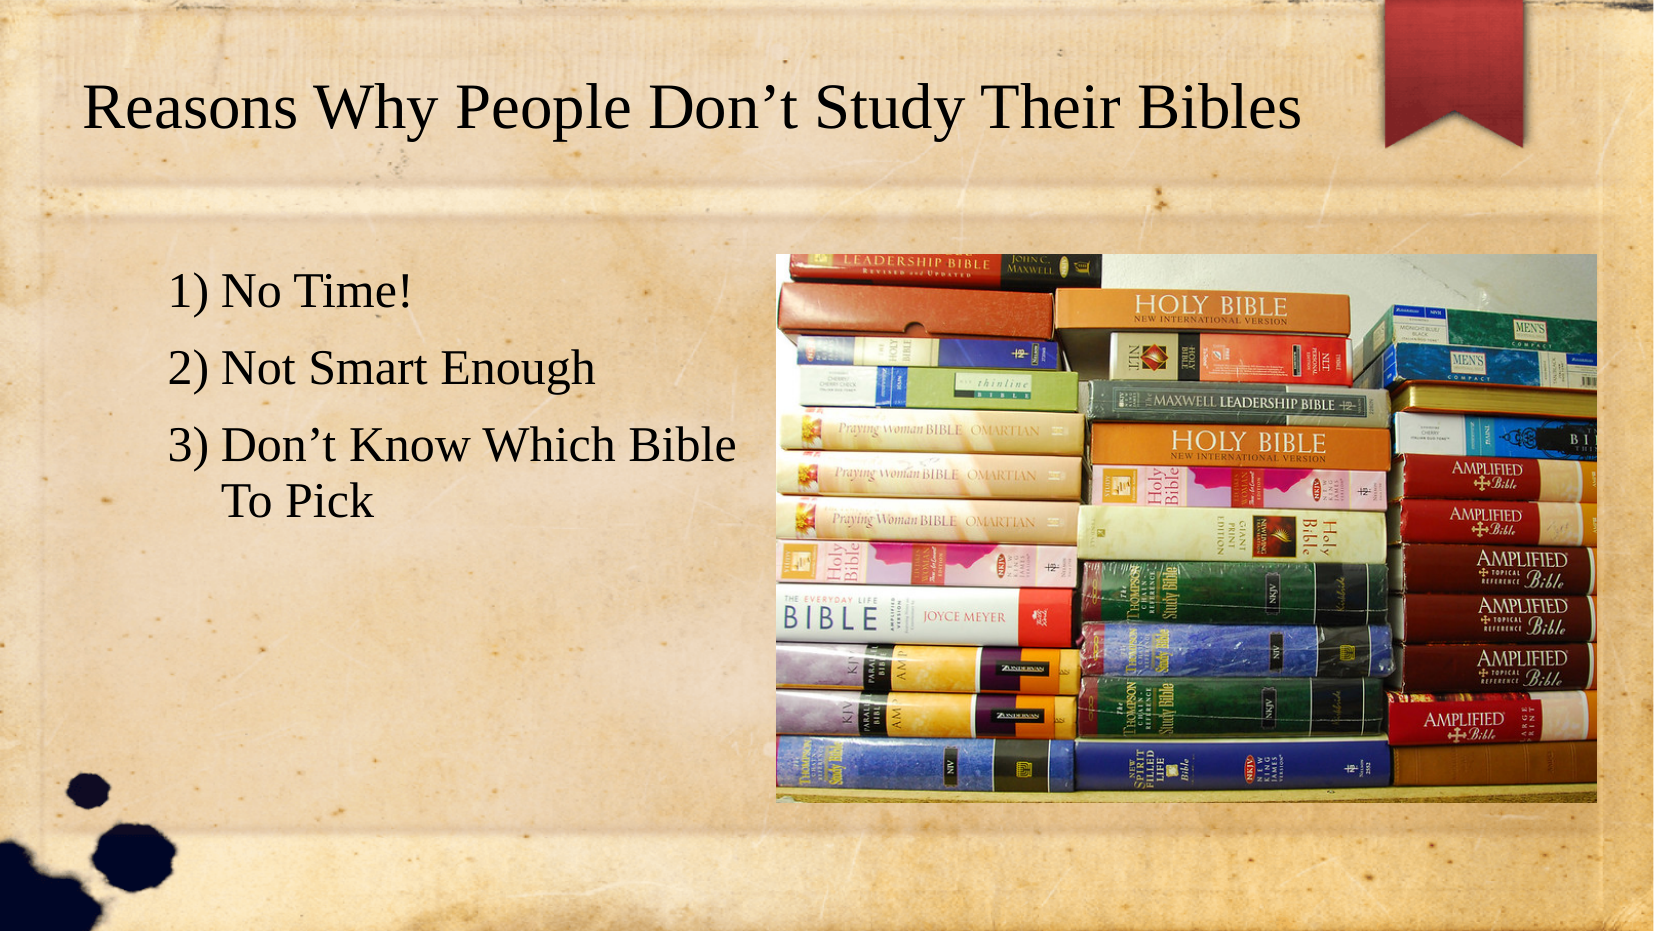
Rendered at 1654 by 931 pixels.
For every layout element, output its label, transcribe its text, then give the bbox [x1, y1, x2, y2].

picture [0, 0, 1654, 931]
list No Time! Not Smart Enough Don’t Know Which Bible To Pick [150, 262, 751, 676]
title Reasons Why People Don’t Study Their Bibles [82, 37, 1347, 178]
